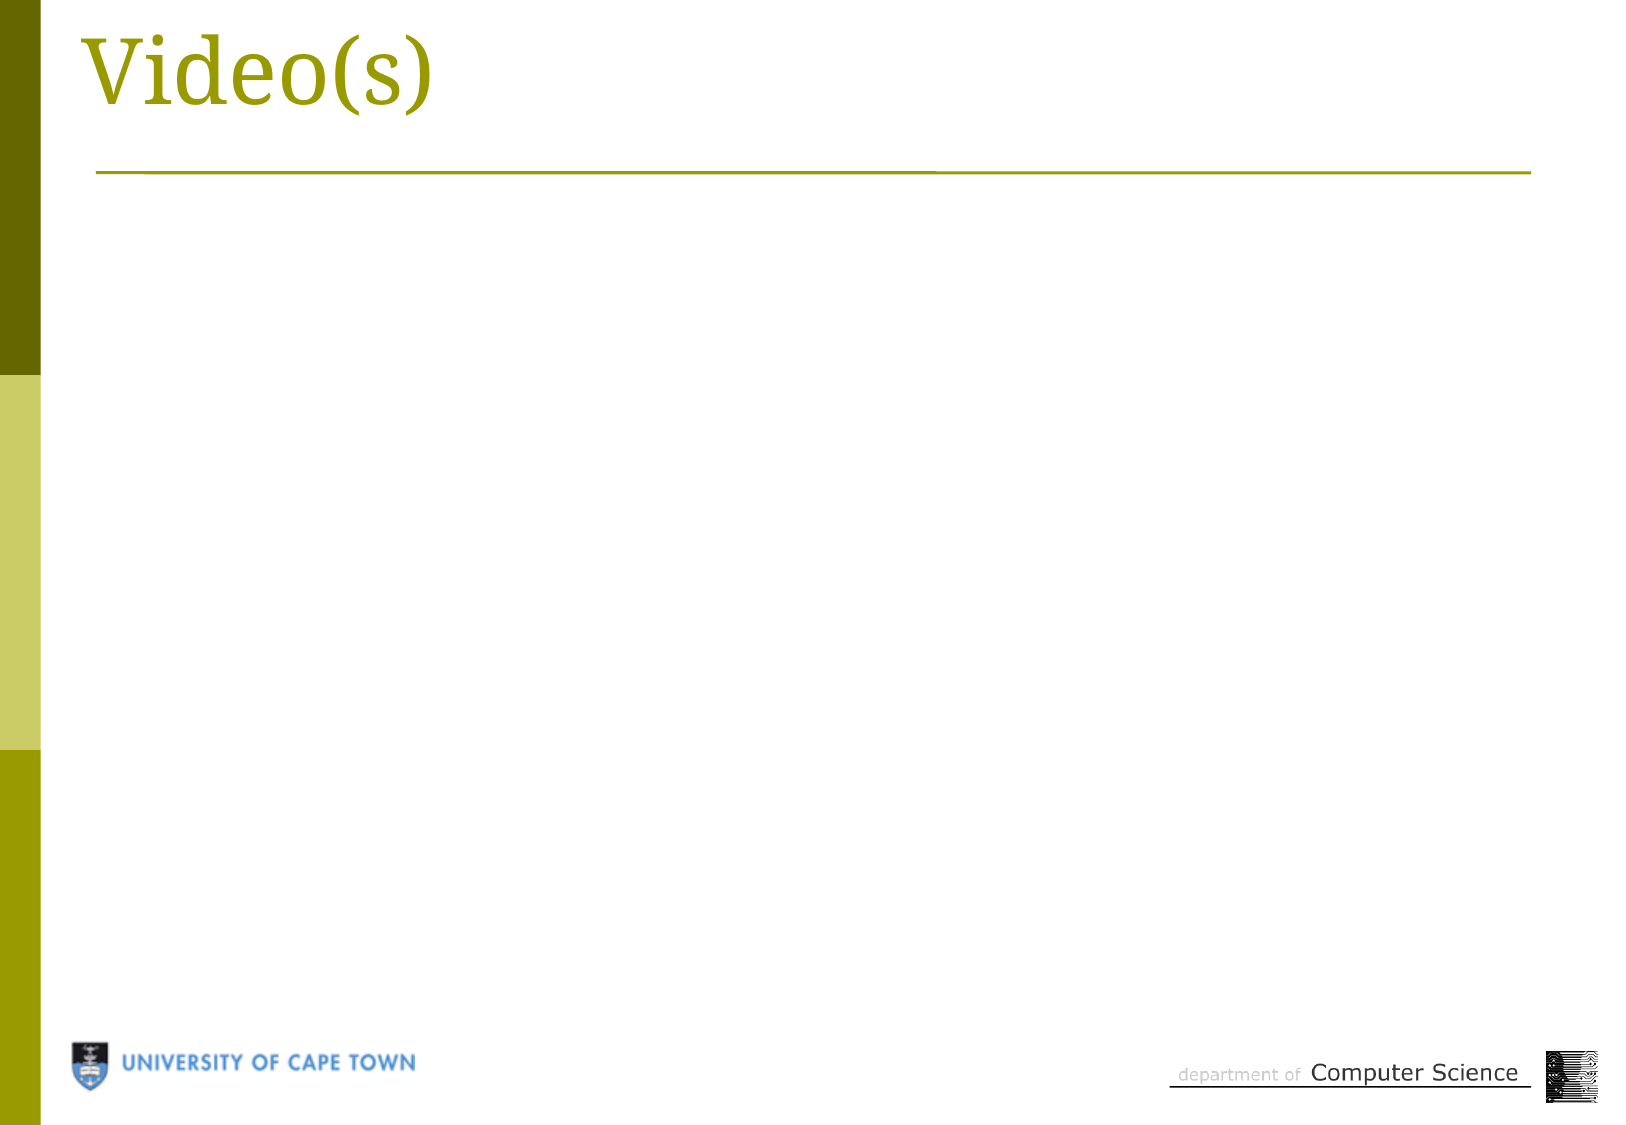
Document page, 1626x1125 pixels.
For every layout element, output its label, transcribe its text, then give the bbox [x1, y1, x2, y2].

title Video(s) [81, 0, 1543, 172]
picture [1546, 1051, 1598, 1103]
picture [61, 1024, 415, 1103]
picture [1169, 1043, 1532, 1091]
